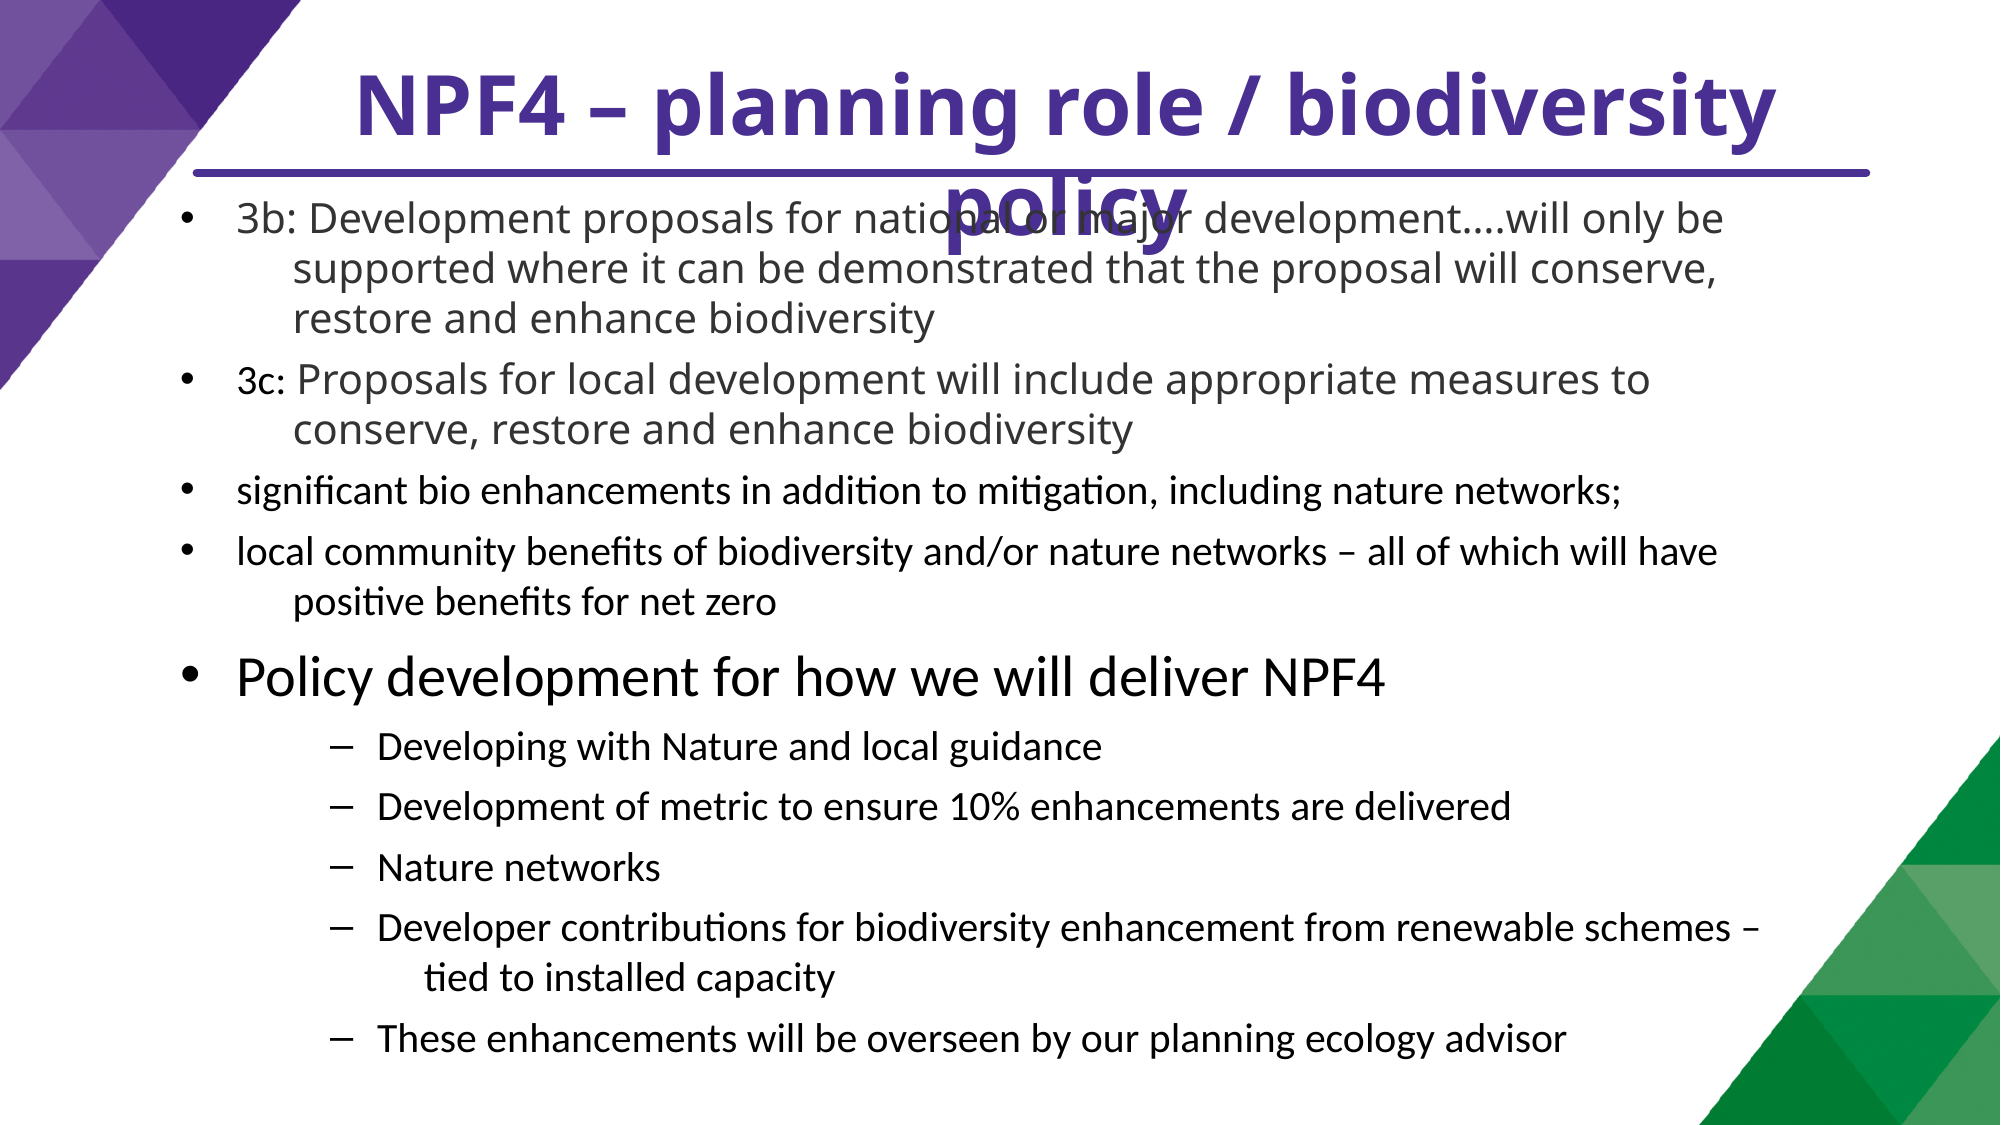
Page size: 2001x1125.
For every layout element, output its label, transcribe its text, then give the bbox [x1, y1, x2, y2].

title NPF4 – planning role / biodiversity policy [230, 45, 1901, 161]
list 3b: Development proposals for national or major development….will only be supported where it can be demonstrated that the proposal will conserve, restore and enhance biodiversity 3c: Proposals for local development will include appropriate measures to conserve, restore and enhance biodiversity significant bio enhancements in addition to mitigation, including nature networks; local community benefits of biodiversity and/or nature networks – all of which will have positive benefits for net zero Policy development for how we will deliver NPF4 Developing with Nature and local guidance Development of metric to ensure 10% enhancements are delivered Nature networks Developer contributions for biodiversity enhancement from renewable schemes – tied to installed capacity These enhancements will be overseen by our planning ecology advisor [165, 184, 1835, 1125]
